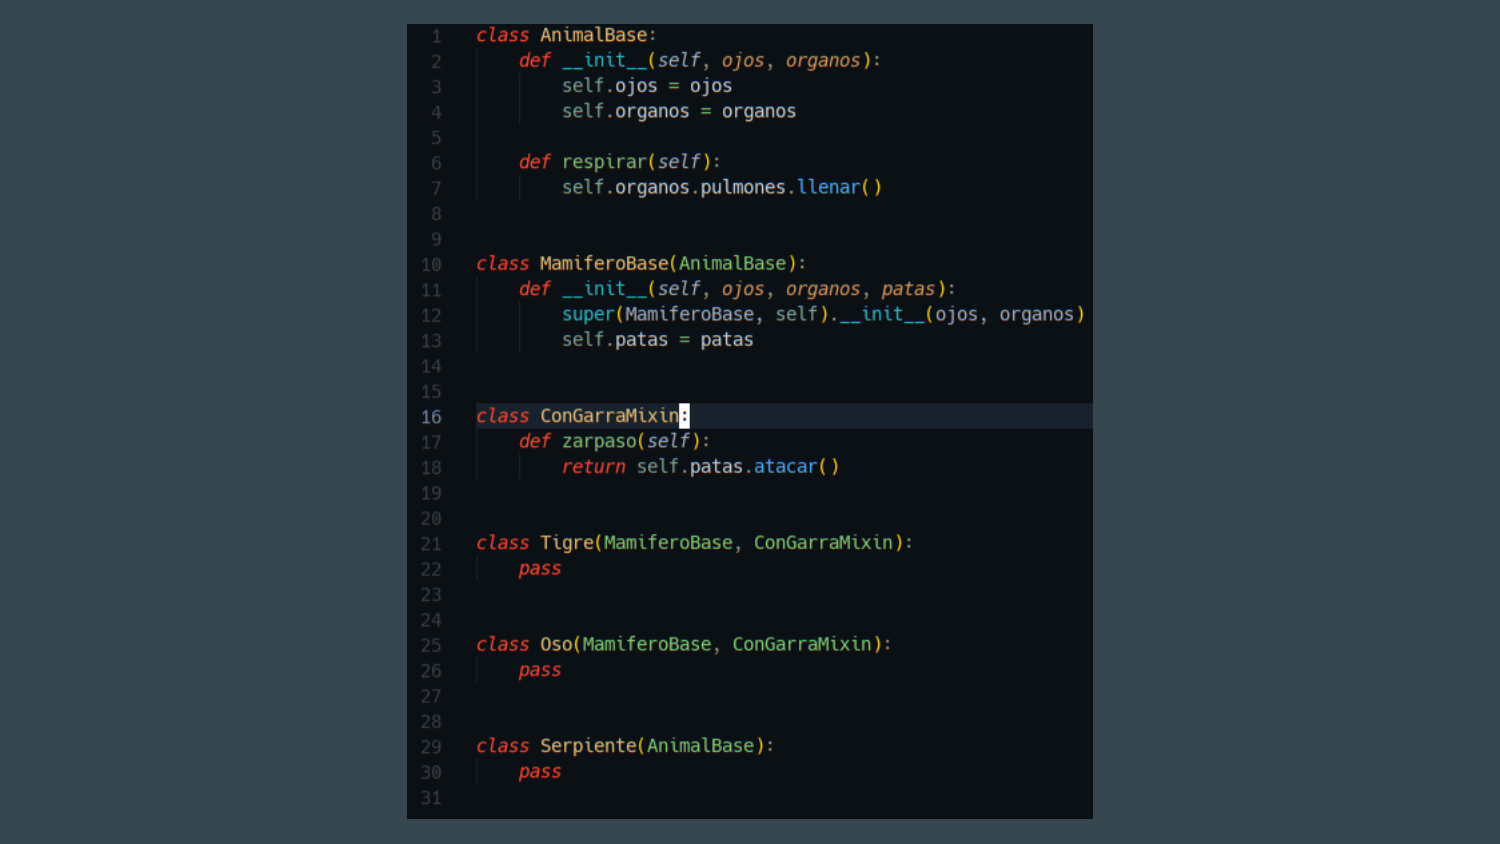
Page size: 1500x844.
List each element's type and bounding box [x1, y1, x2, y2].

picture [407, 24, 1093, 819]
